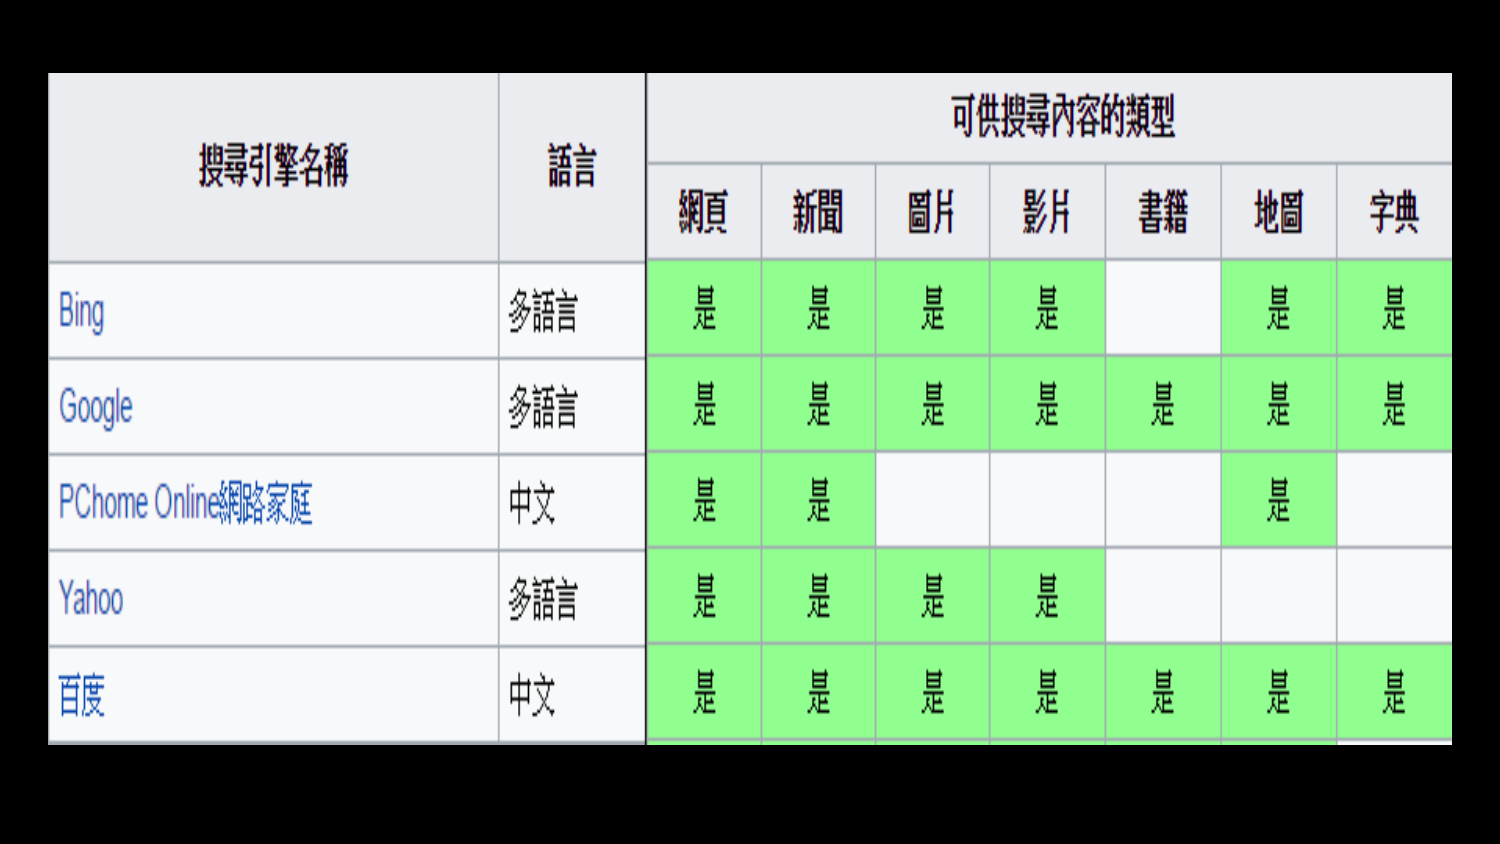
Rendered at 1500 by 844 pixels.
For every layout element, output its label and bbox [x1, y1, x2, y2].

picture [48, 73, 1452, 745]
